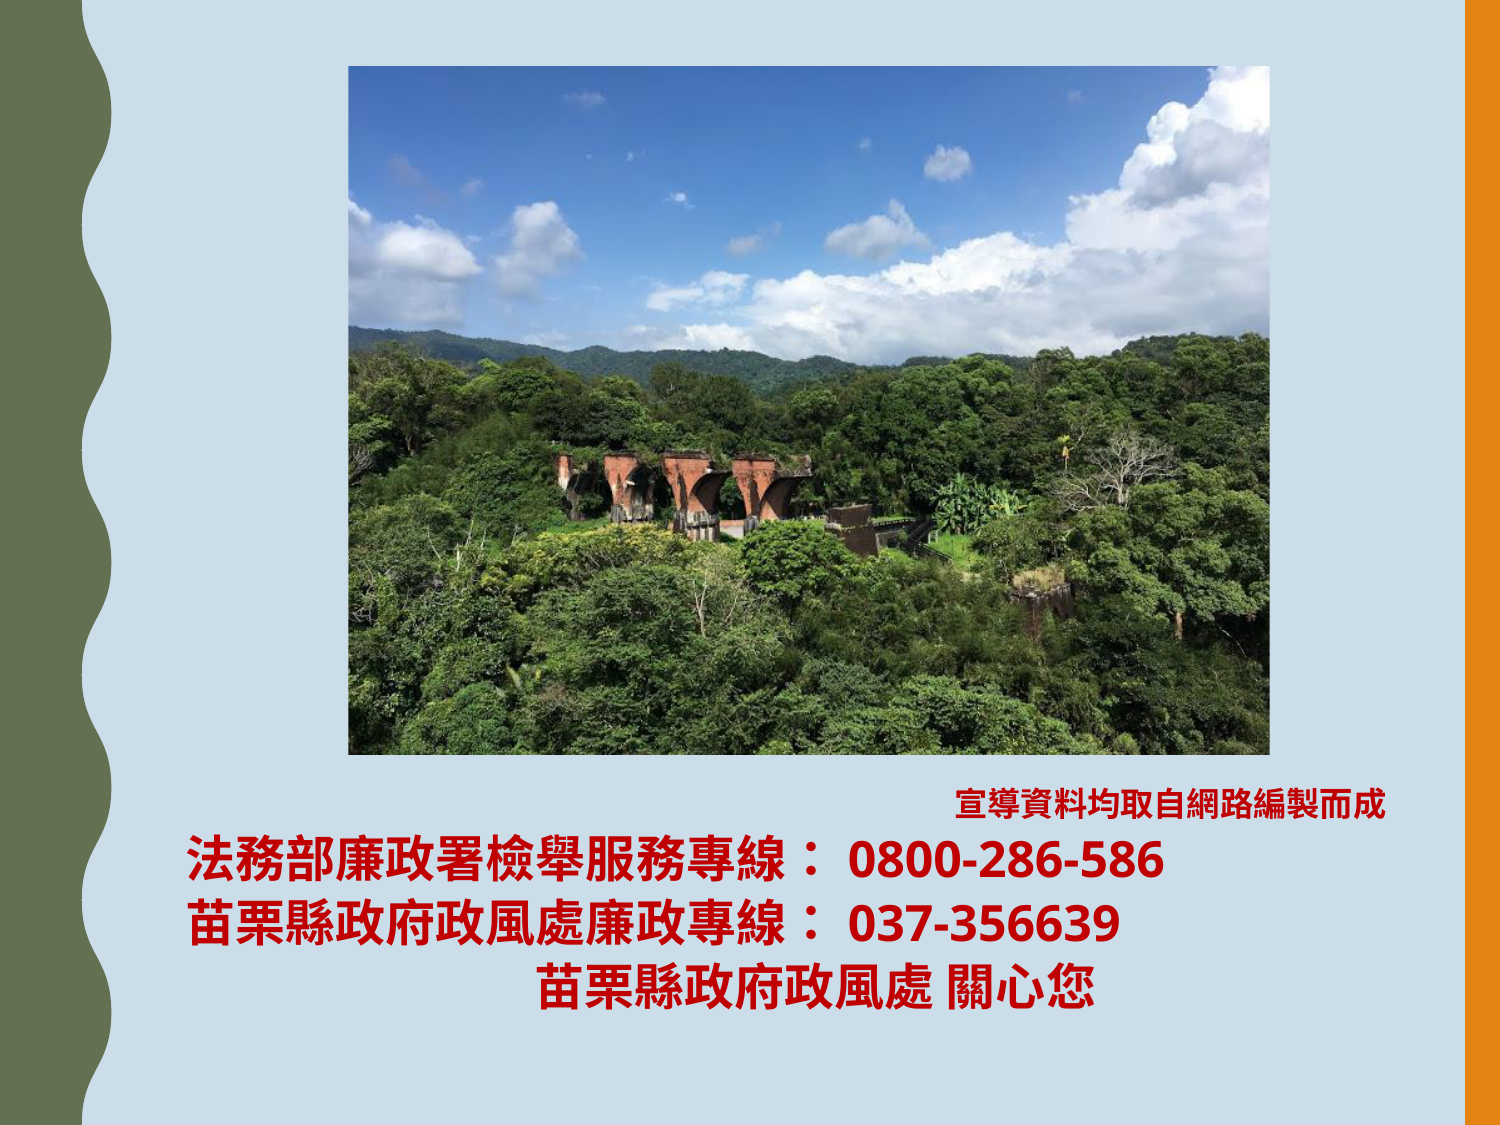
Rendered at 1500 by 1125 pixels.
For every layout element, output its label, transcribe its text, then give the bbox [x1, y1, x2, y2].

text_box 宣導資料均取自網路編製而成 法務部廉政署檢舉服務專線：0800-286-586 苗栗縣政府政風處廉政專線：037-356639 苗栗縣政府政風處 關心您 [171, 775, 1483, 1036]
picture [348, 66, 1270, 755]
